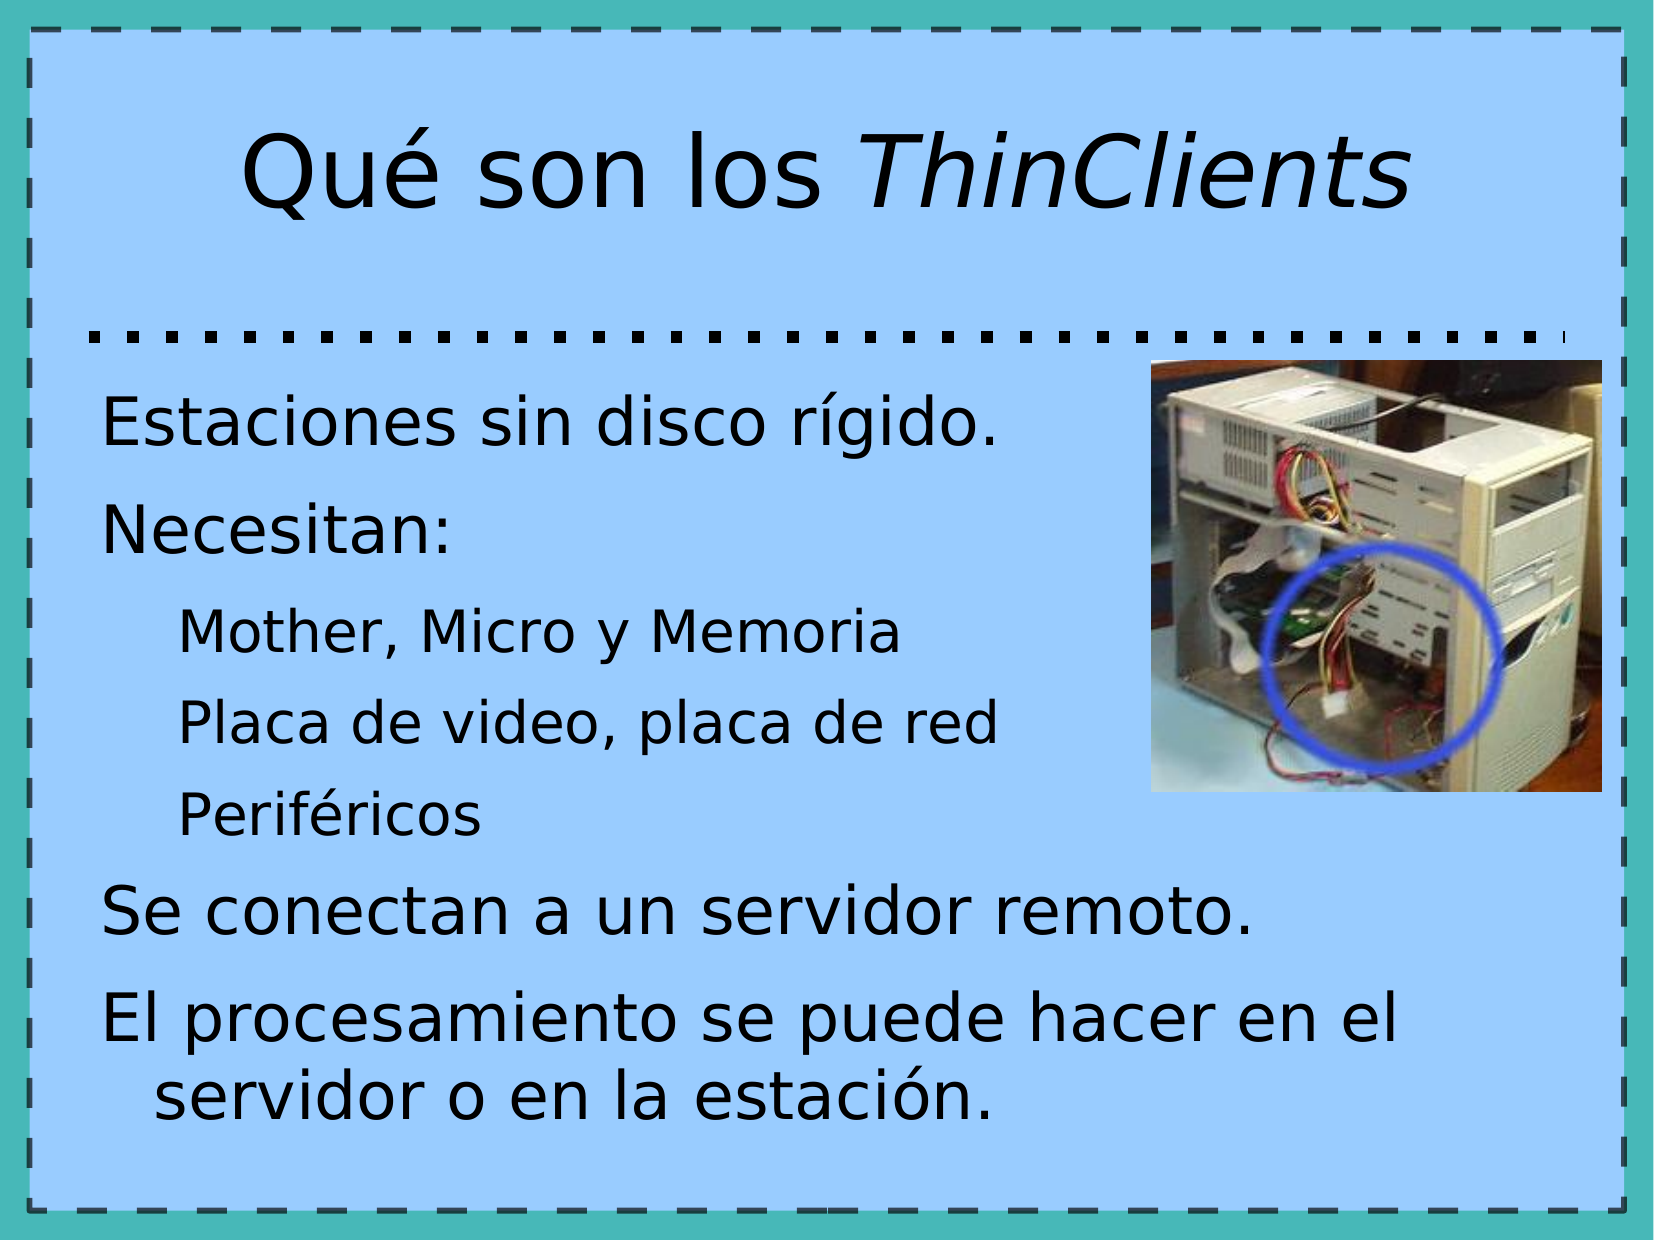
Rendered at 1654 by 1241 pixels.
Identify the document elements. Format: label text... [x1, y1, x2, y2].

list Estaciones sin disco rígido. Necesitan: Mother, Micro y Memoria Placa de video, placa de red Periféricos Se conectan a un servidor remoto. El procesamiento se puede hacer en el servidor o en la estación. [82, 383, 1571, 1135]
title Qué son los ThinClients [82, 49, 1571, 296]
picture [1151, 360, 1602, 792]
